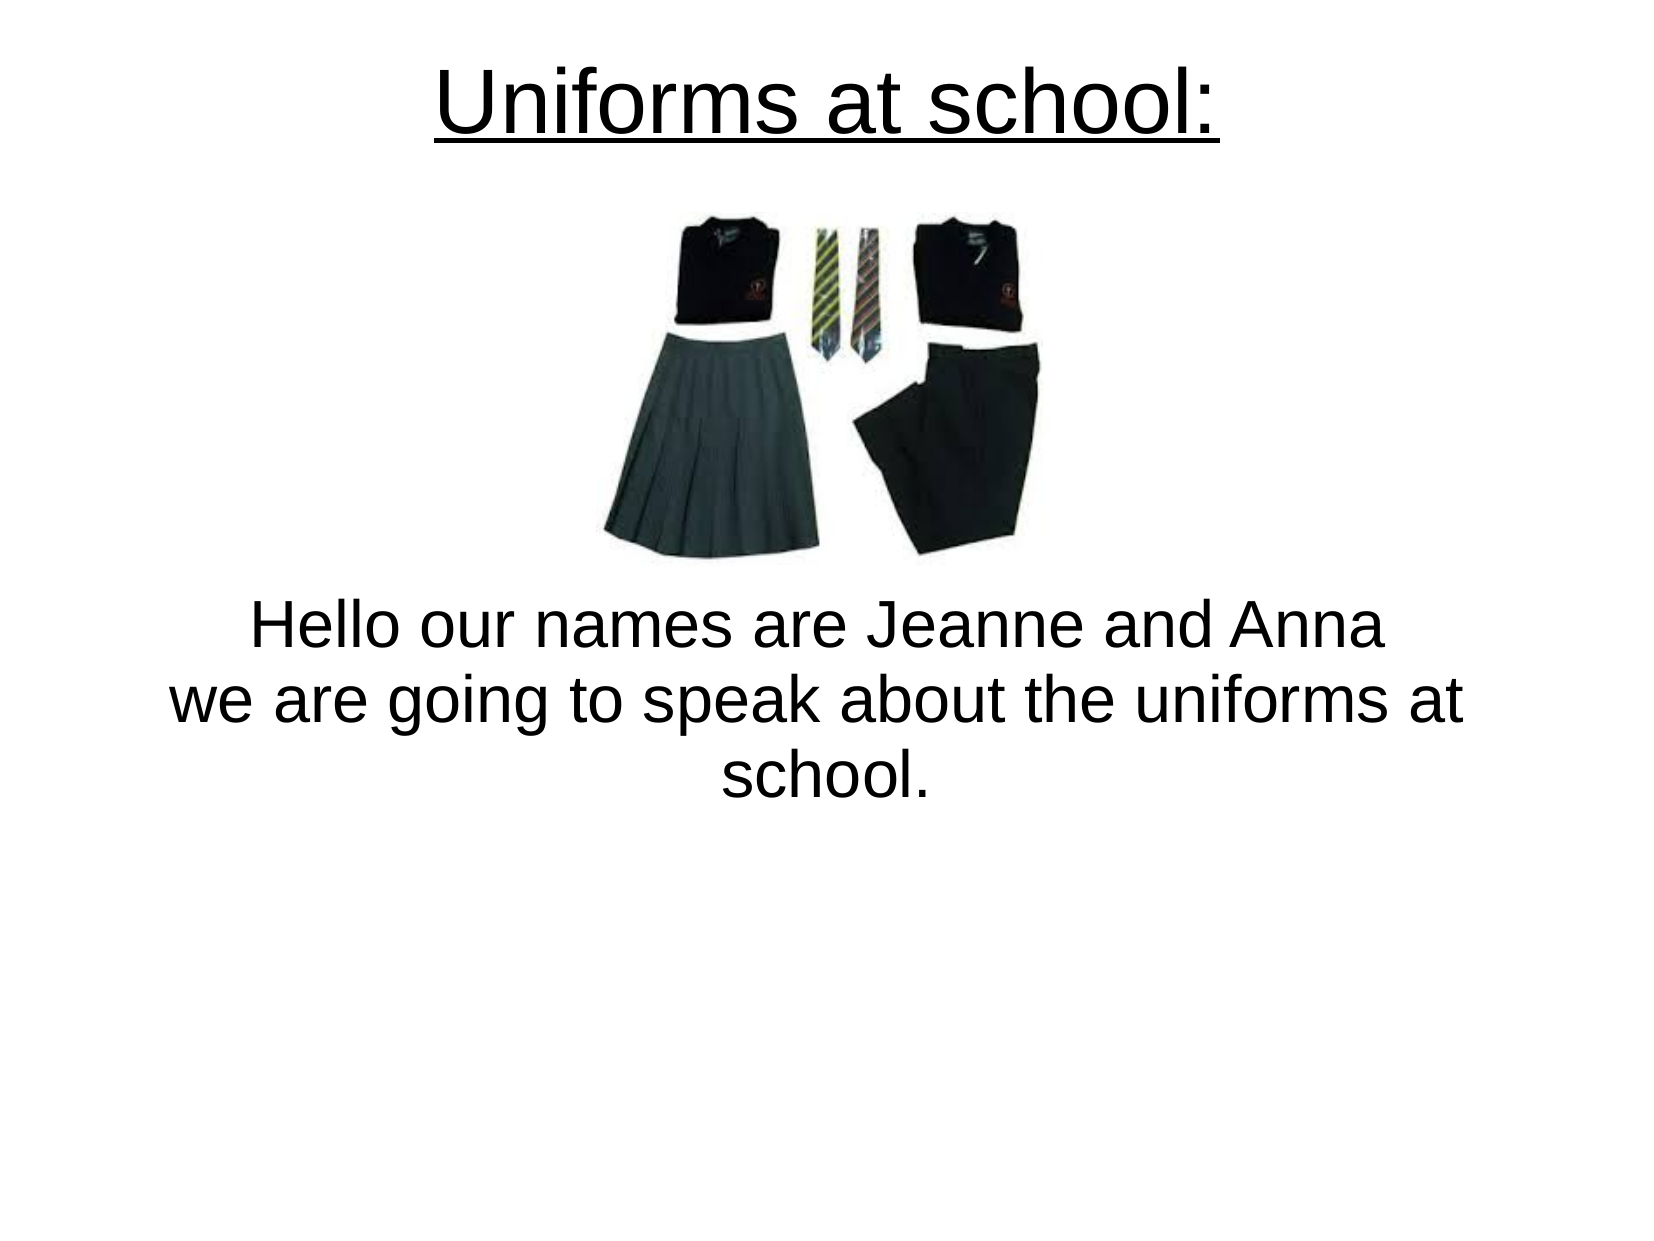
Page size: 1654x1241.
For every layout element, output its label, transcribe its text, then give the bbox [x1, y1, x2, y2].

picture [596, 212, 1052, 567]
title Uniforms at school: [82, 49, 1571, 257]
subtitle Hello our names are Jeanne and Anna we are going to speak about the uniforms at school. [82, 290, 1571, 1109]
